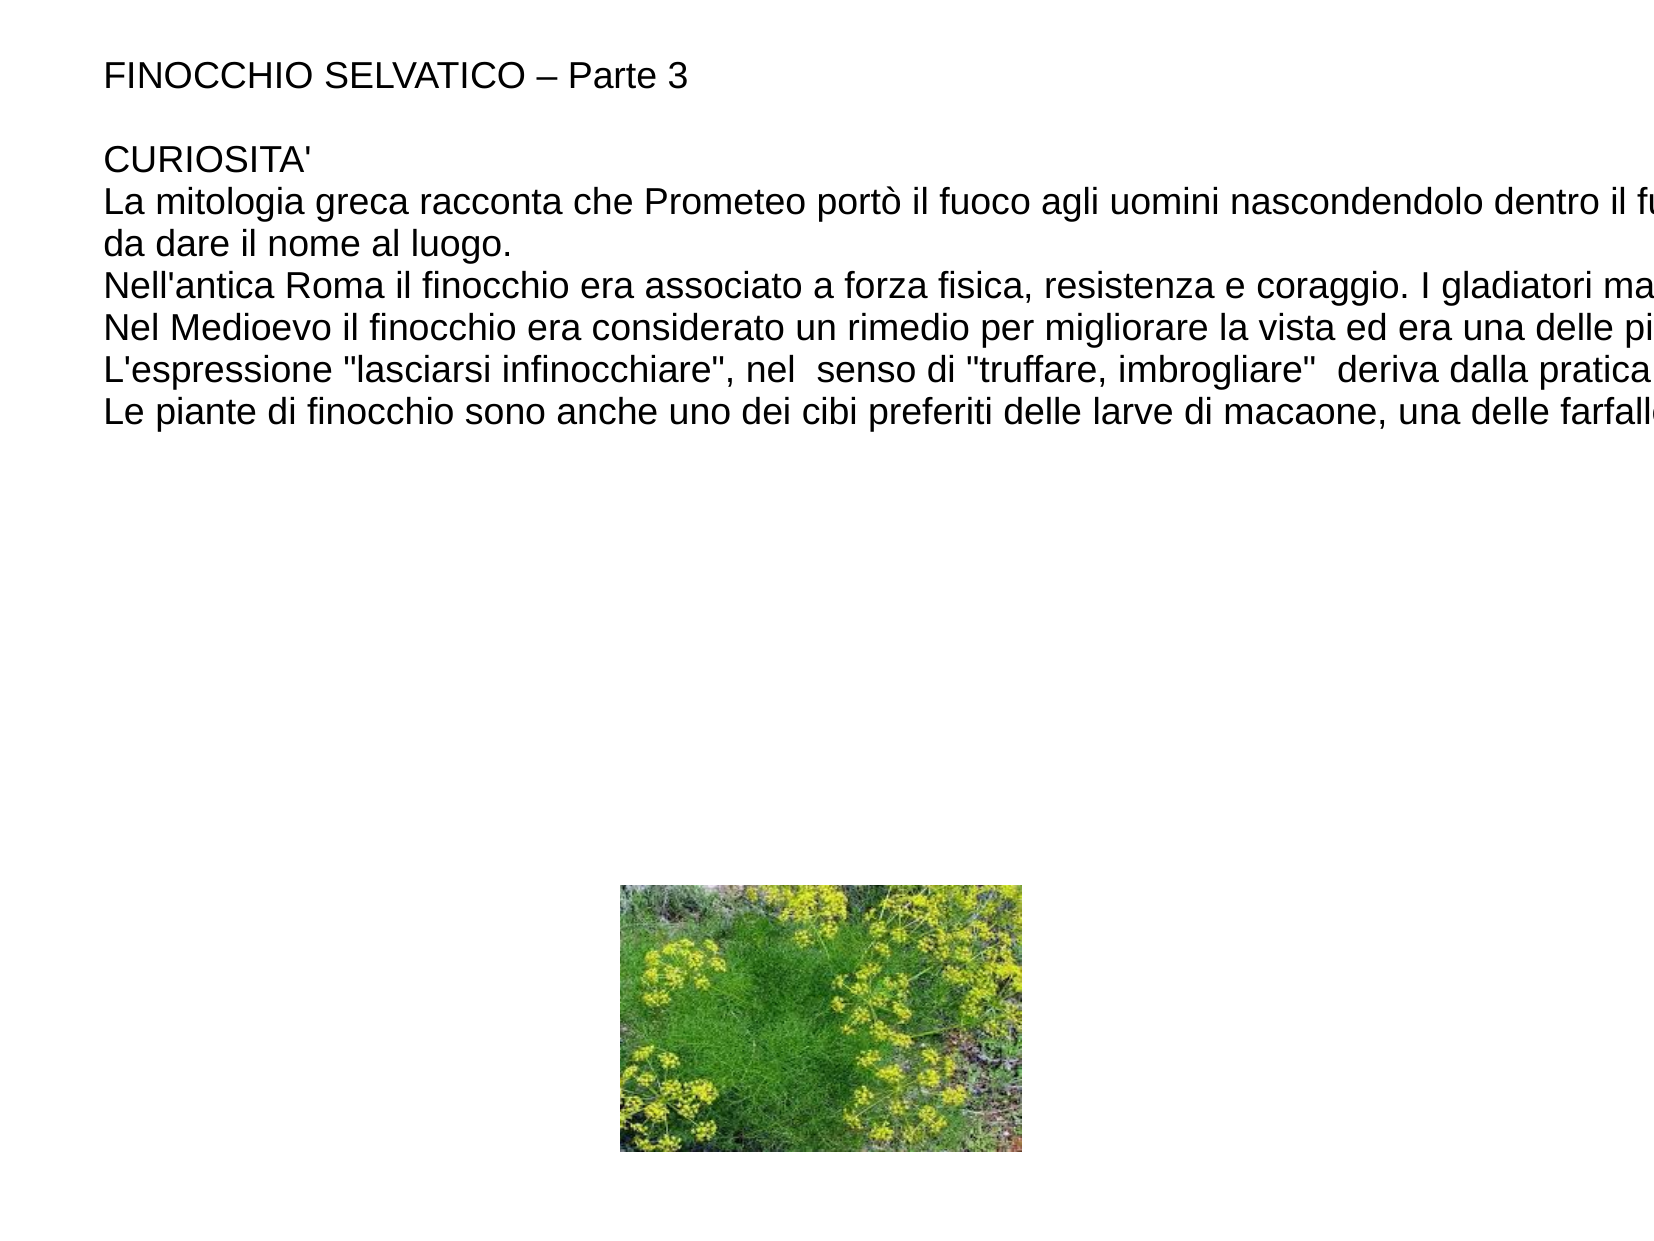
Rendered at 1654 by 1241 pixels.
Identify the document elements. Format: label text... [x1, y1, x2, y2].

text_box FINOCCHIO SELVATICO – Parte 3 CURIOSITA' La mitologia greca racconta che Prometeo portò il fuoco agli uomini nascondendolo dentro il fusto cavo di un finocchio selvatico, legando così questa pianta al simbolo del sapere e della rigenerazione. Marathṓn è il nome greco del Foeniculum vulgare e proprio nella piana di Maratona, quella della famosa battaglia, cresceva largamente il finocchio tanto da dare il nome al luogo. Nell'antica Roma il finocchio era associato a forza fisica, resistenza e coraggio. I gladiatori masticavano semi di finocchio prima di scendere nell'arena e lo indossavano nelle corone durante i combattimeni per simboleggiare determinazione e vigore. Nel Medioevo il finocchio era considerato un rimedio per migliorare la vista ed era una delle piante simbolo di Santa Lucia. L'espressione "lasciarsi infinocchiare", nel senso di "truffare, imbrogliare" deriva dalla pratica di utilizzare il finocchio come antipasto per ingannare il gusto del cliente nei confronti di un vino di scarsa qualità o di utilizzarne i semi per alterare il gusto del vino imbottigliato. Le piante di finocchio sono anche uno dei cibi preferiti delle larve di macaone, una delle farfalle più belle e più grandi d'Europa. [88, 47, 1625, 945]
picture [620, 885, 1022, 1152]
